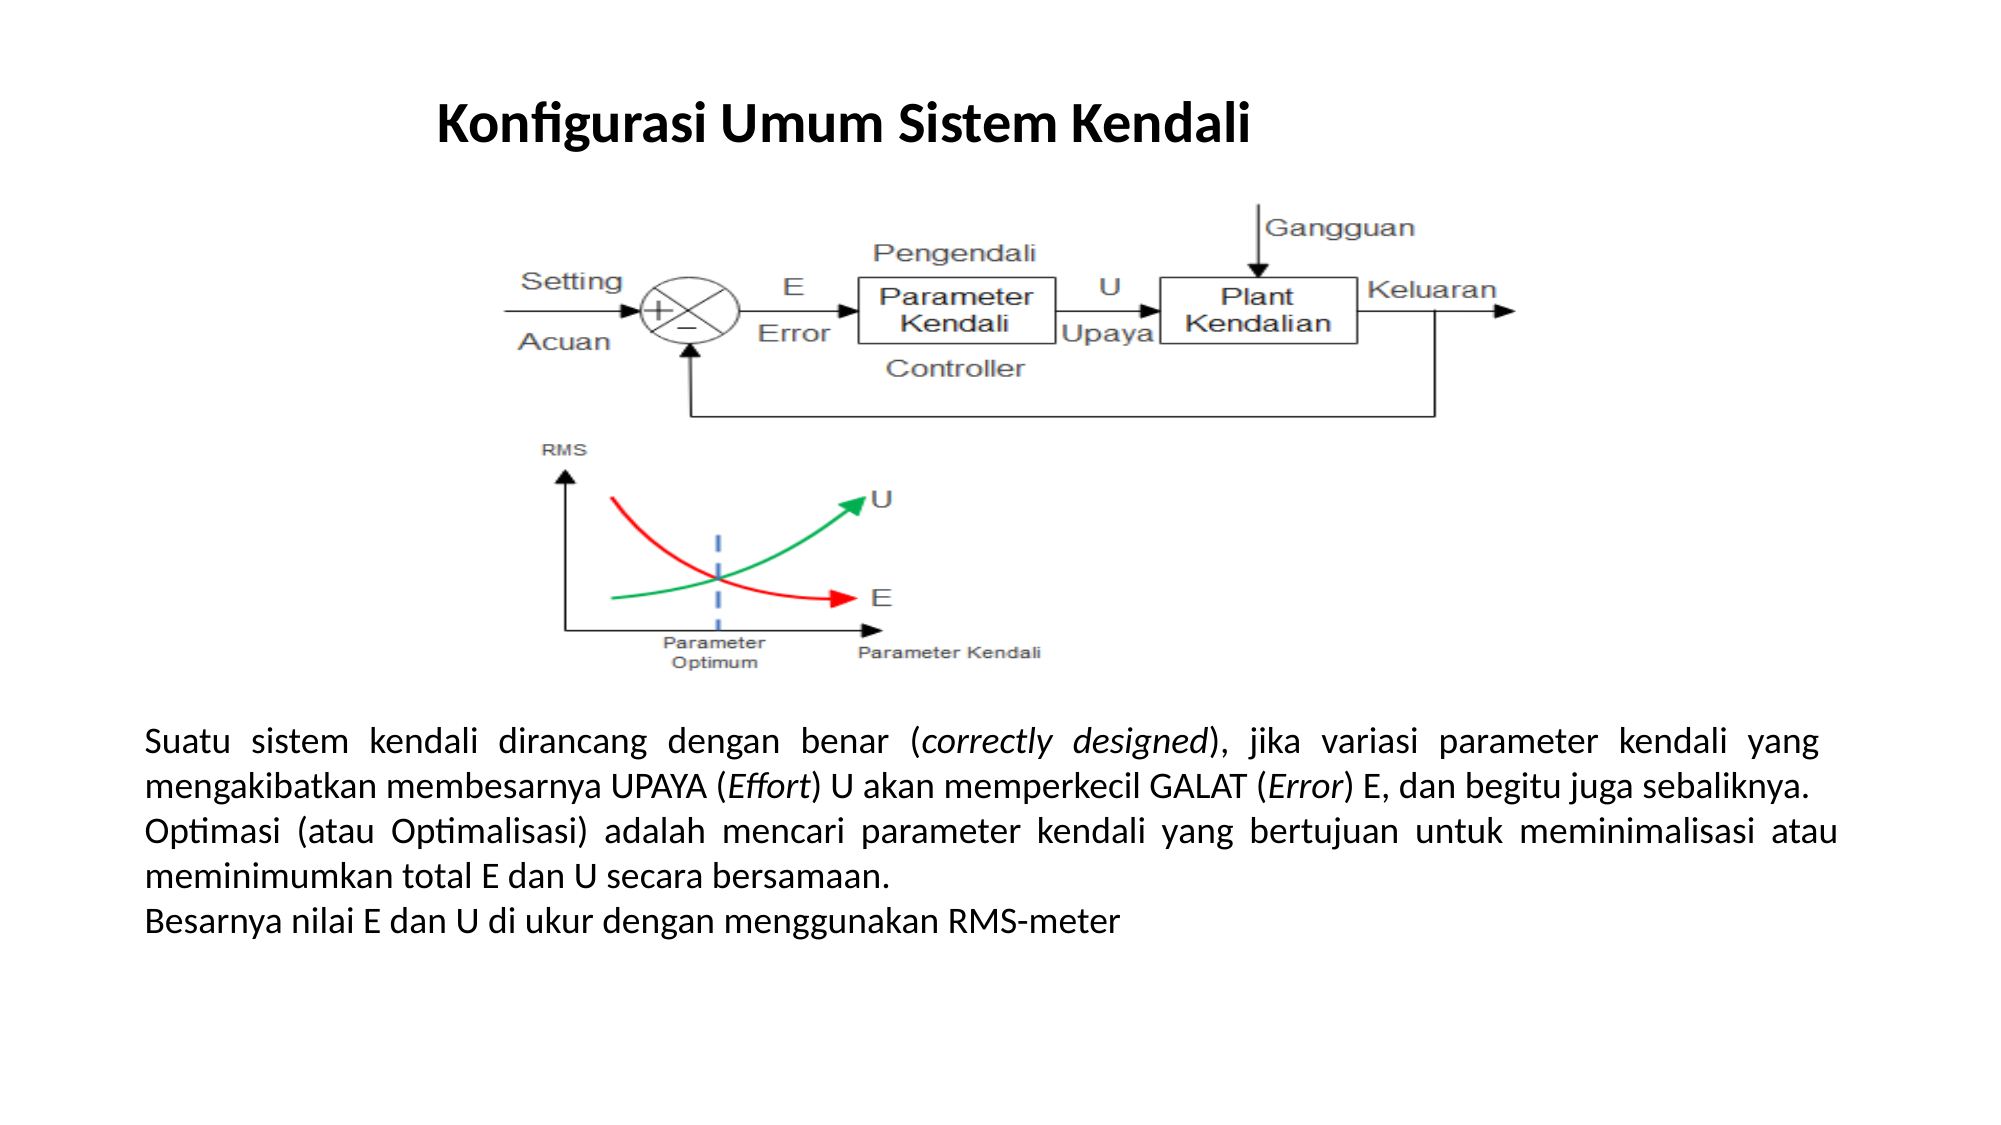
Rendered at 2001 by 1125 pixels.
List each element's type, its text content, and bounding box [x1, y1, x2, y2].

picture [437, 170, 1560, 708]
text_box Suatu sistem kendali dirancang dengan benar (correctly designed), jika variasi parameter kendali yang mengakibatkan membesarnya UPAYA (Effort) U akan memperkecil GALAT (Error) E, dan begitu juga sebaliknya. Optimasi (atau Optimalisasi) adalah mencari parameter kendali yang bertujuan untuk meminimalisasi atau meminimumkan total E dan U secara bersamaan. Besarnya nilai E dan U di ukur dengan menggunakan RMS-meter [129, 708, 1855, 949]
list Konfigurasi Umum Sistem Kendali [385, 84, 1890, 166]
